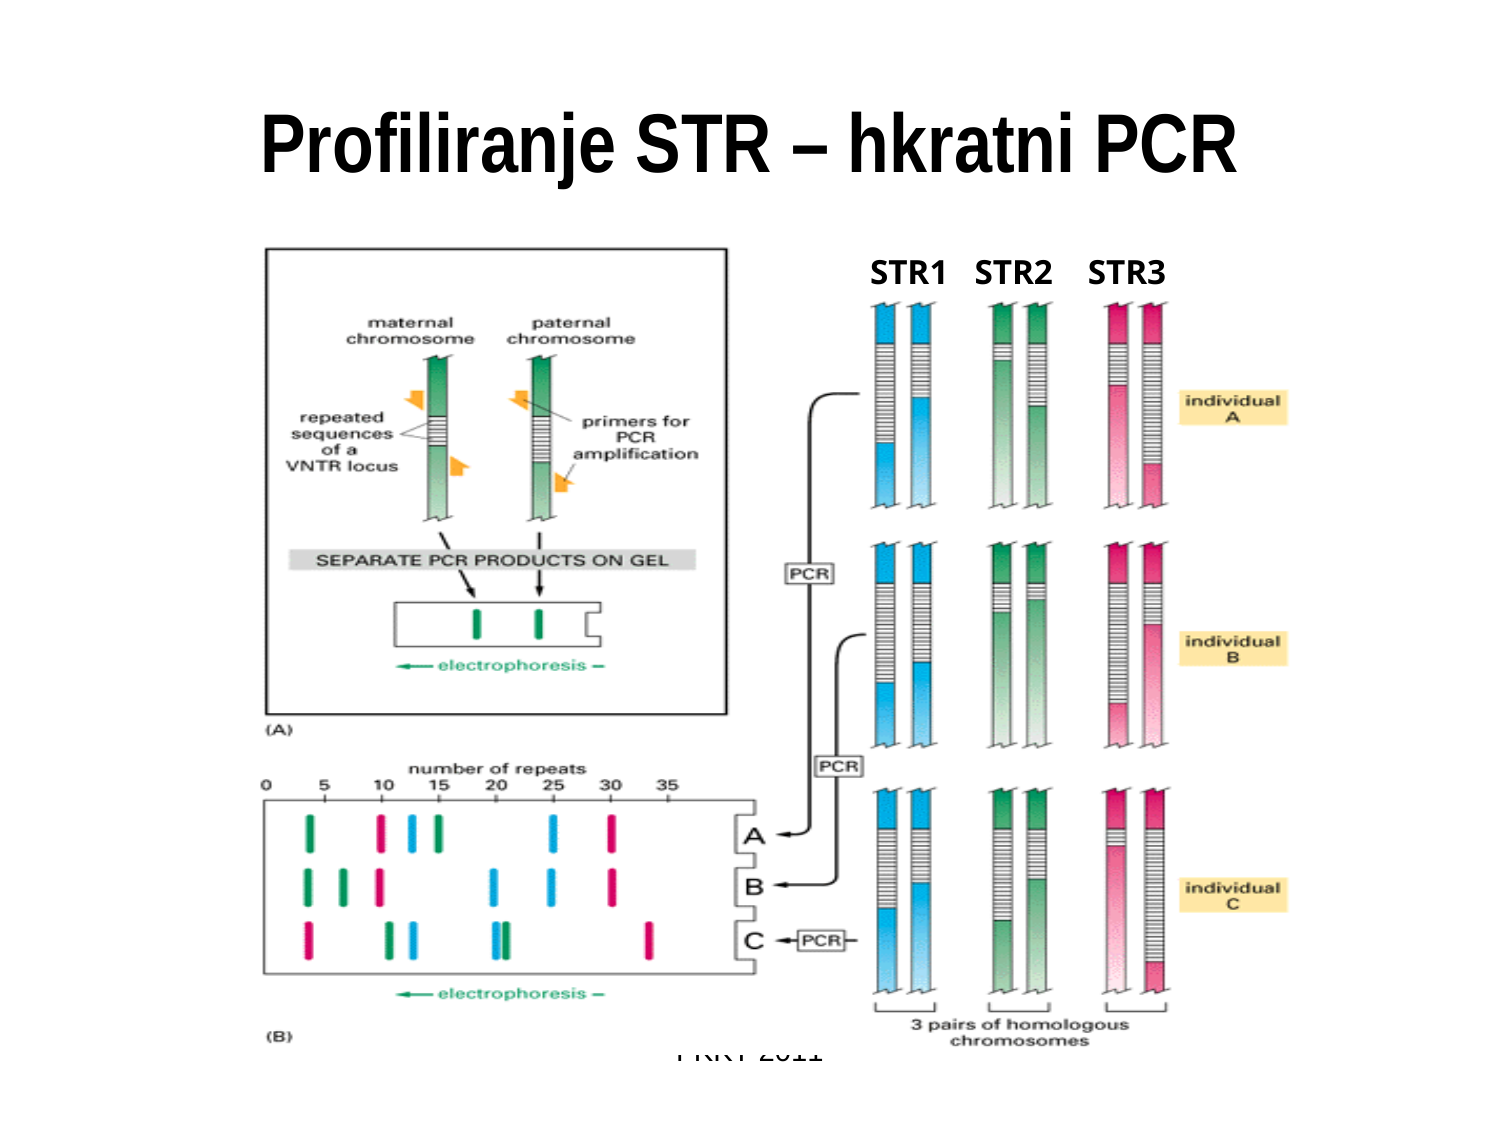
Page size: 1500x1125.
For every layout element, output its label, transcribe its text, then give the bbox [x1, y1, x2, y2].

picture [253, 243, 1304, 1055]
text_box FKKT 2011 [512, 1055, 988, 1103]
text_box STR1 STR2 STR3 [846, 243, 1182, 299]
title Profiliranje STR – hkratni PCR [75, 45, 1426, 233]
